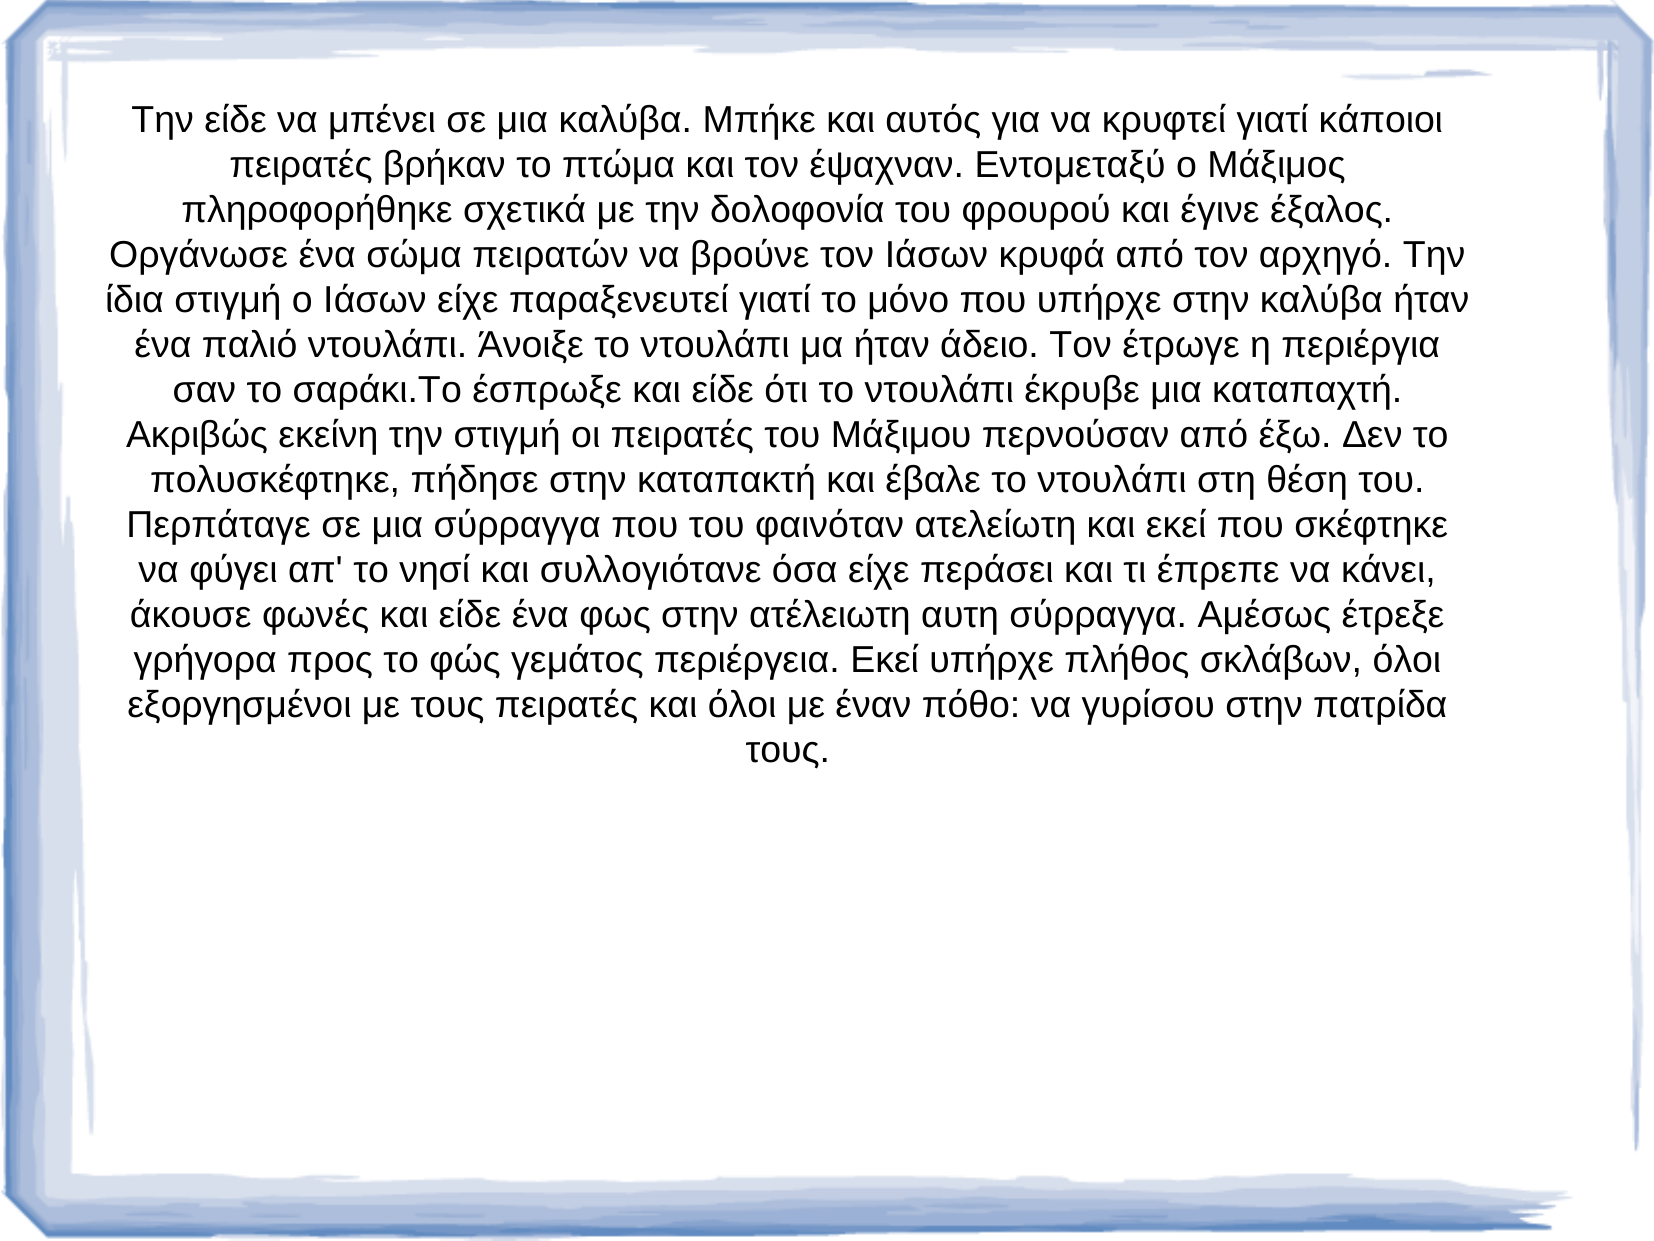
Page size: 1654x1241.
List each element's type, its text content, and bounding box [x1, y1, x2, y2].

subtitle Την είδε να μπένει σε μια καλύβα. Μπήκε και αυτός για να κρυφτεί γιατί κάποιοι πειρατές βρήκαν το πτώμα και τον έψαχναν. Εντομεταξύ ο Μάξιμος πληροφορήθηκε σχετικά με την δολοφονία του φρουρού και έγινε έξαλος. Οργάνωσε ένα σώμα πειρατών να βρούνε τον Ιάσων κρυφά από τον αρχηγό. Την ίδια στιγμή ο Ιάσων είχε παραξενευτεί γιατί το μόνο που υπήρχε στην καλύβα ήταν ένα παλιό ντουλάπι. Άνοιξε το ντουλάπι μα ήταν άδειο. Τον έτρωγε η περιέργια σαν το σαράκι.Το έσπρωξε και είδε ότι το ντουλάπι έκρυβε μια καταπαχτή. Ακριβώς εκείνη την στιγμή οι πειρατές του Μάξιμου περνούσαν από έξω. Δεν το πολυσκέφτηκε, πήδησε στην καταπακτή και έβαλε το ντουλάπι στη θέση του. Περπάταγε σε μια σύρραγγα που του φαινόταν ατελείωτη και εκεί που σκέφτηκε να φύγει απ' το νησί και συλλογιότανε όσα είχε περάσει και τι έπρεπε να κάνει, άκουσε φωνές και είδε ένα φως στην ατέλειωτη αυτη σύρραγγα. Αμέσως έτρεξε γρήγορα προς το φώς γεμάτος περιέργεια. Εκεί υπήρχε πλήθος σκλάβων, όλοι εξοργησμένοι με τους πειρατές και όλοι με έναν πόθο: να γυρίσου στην πατρίδα τους. [102, 91, 1473, 774]
